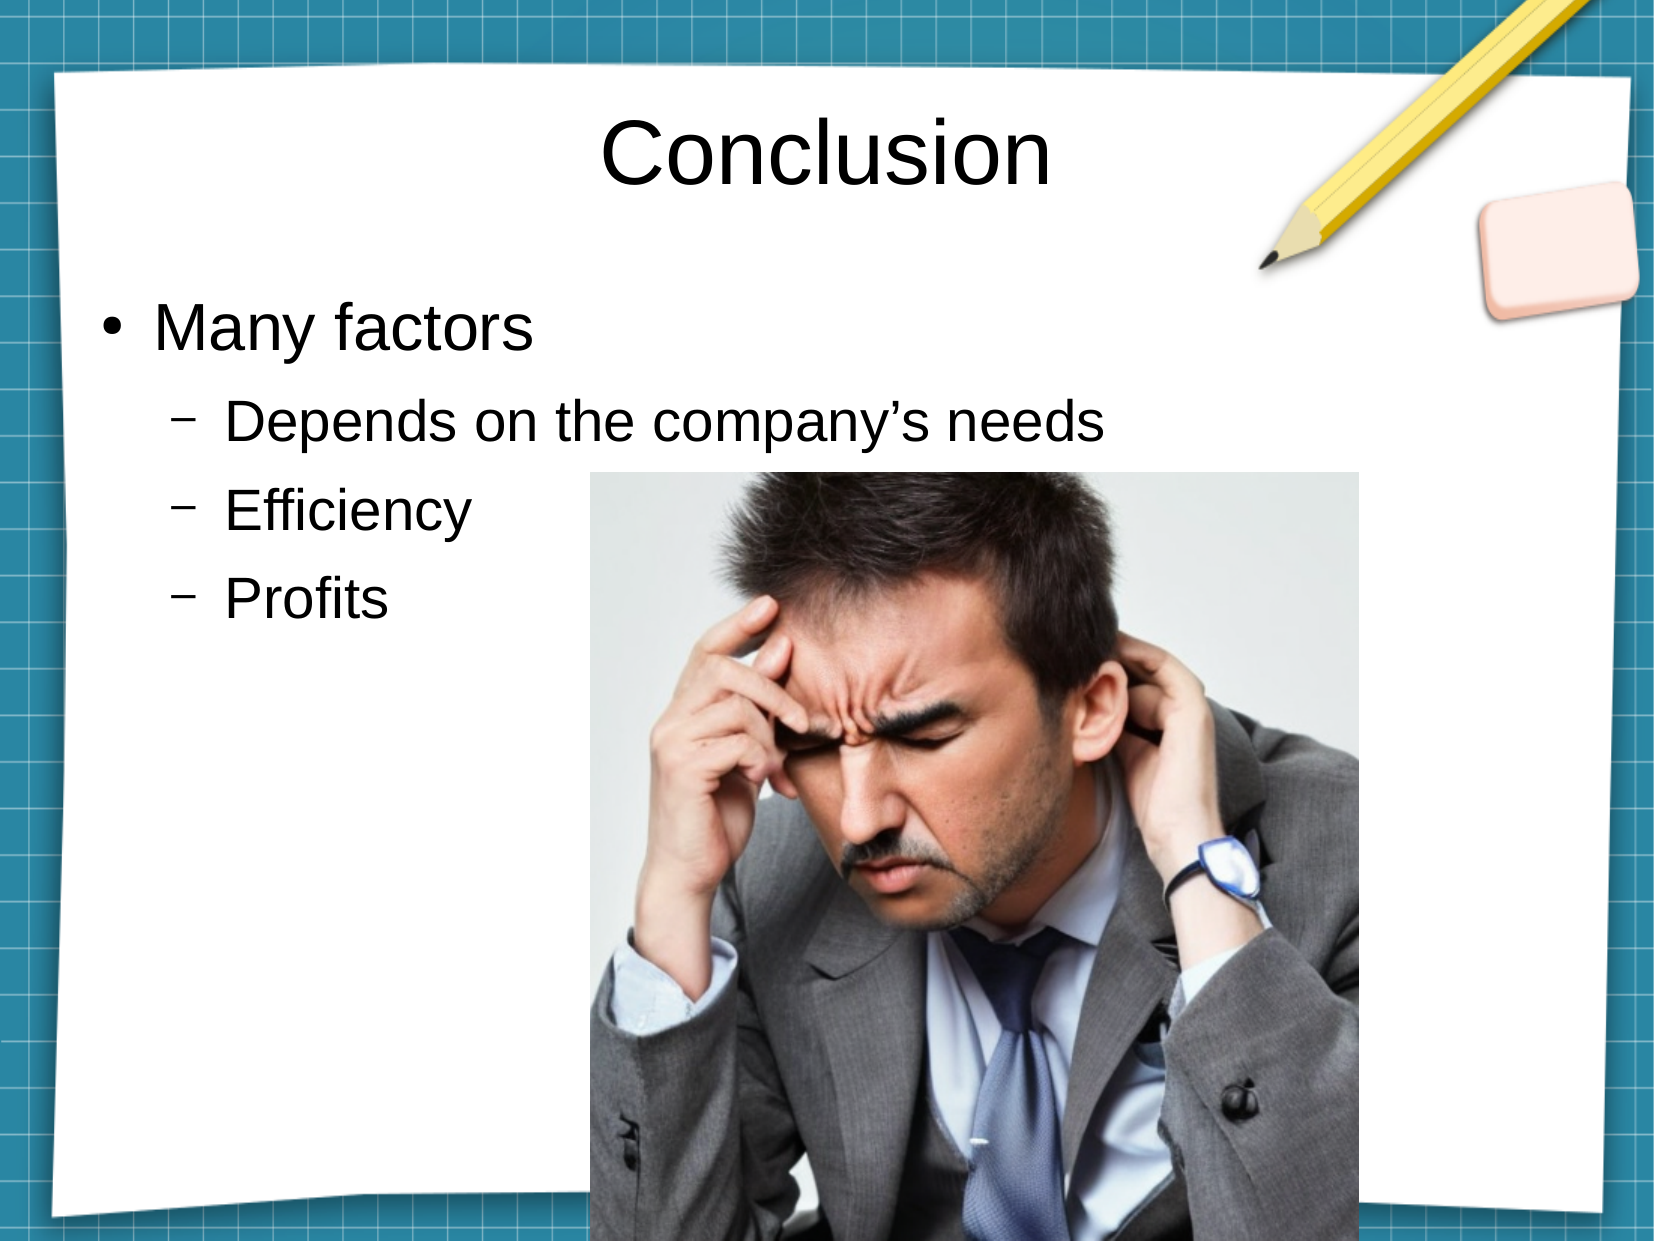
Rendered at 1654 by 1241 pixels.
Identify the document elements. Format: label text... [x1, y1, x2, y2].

title Conclusion [82, 49, 1571, 257]
list Many factors Depends on the company’s needs Efficiency Profits [82, 290, 1571, 1010]
picture [0, 0, 1654, 1241]
